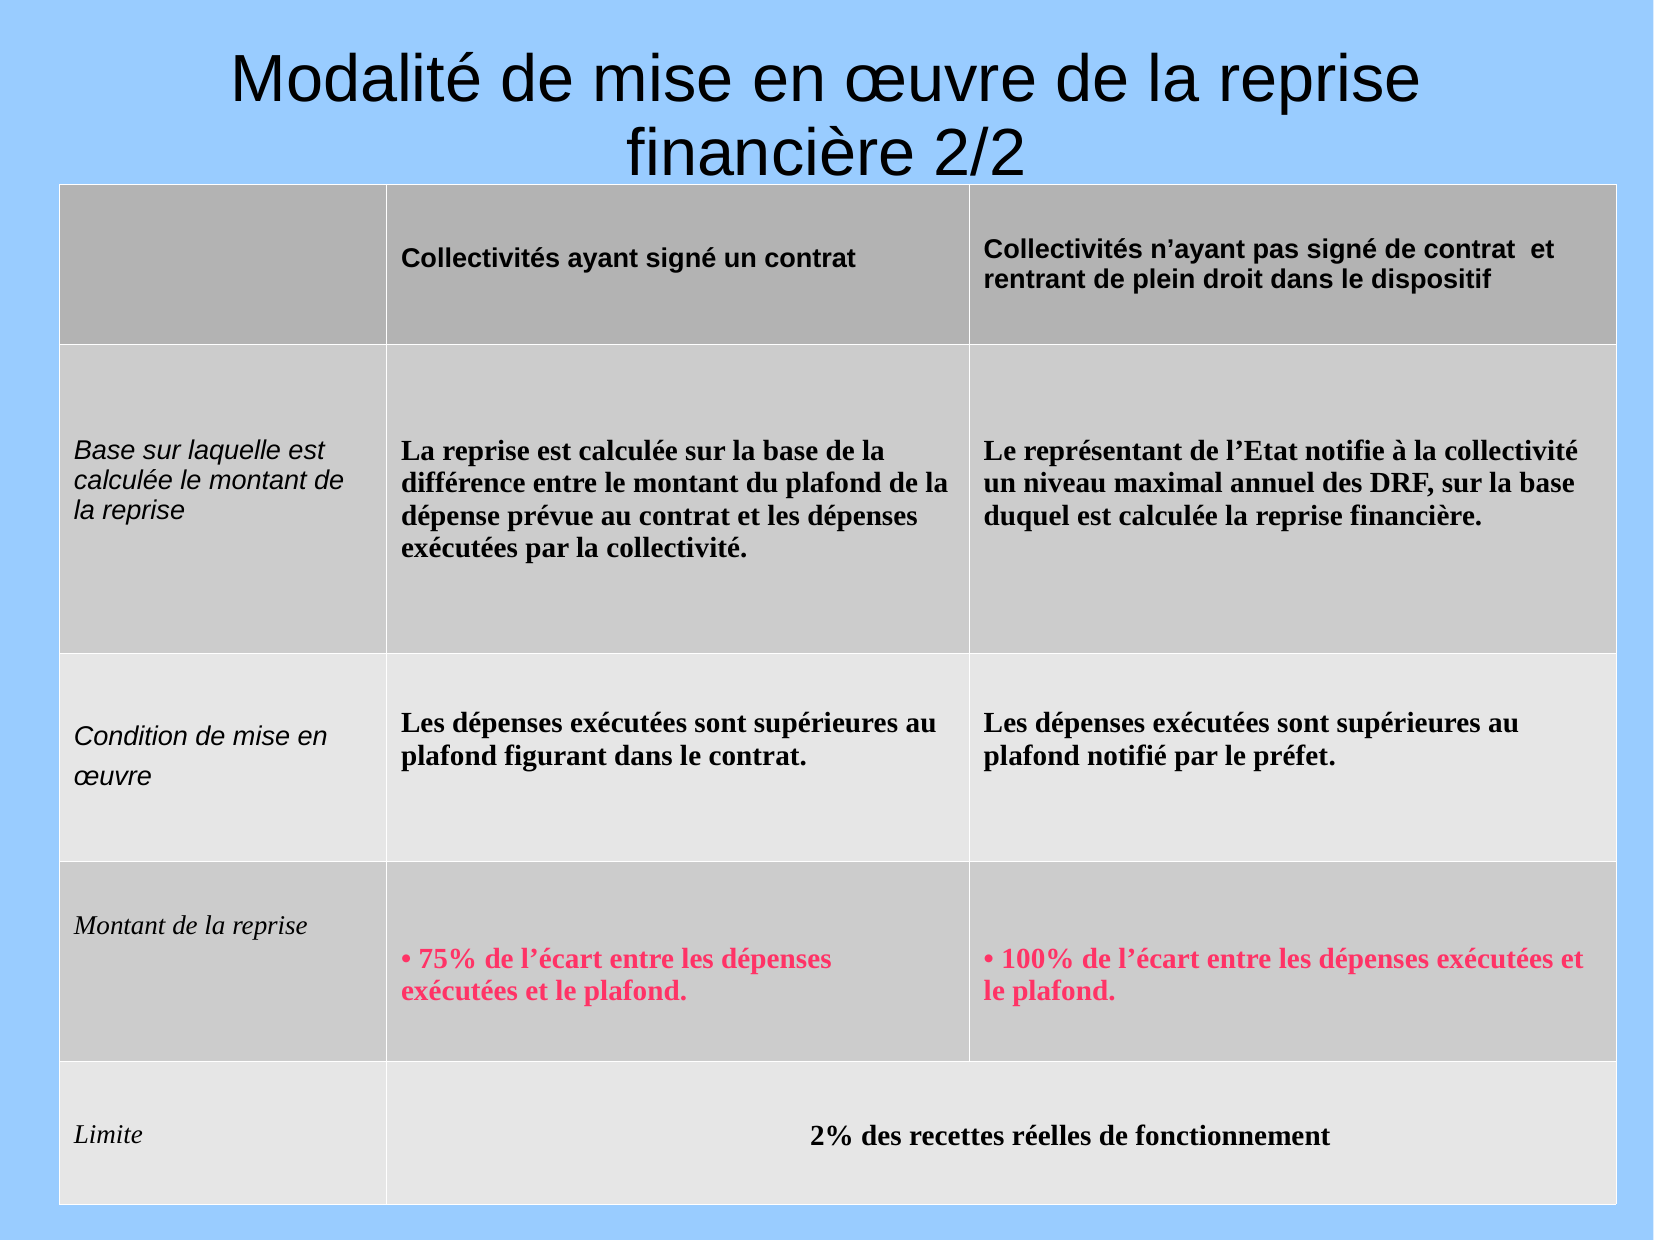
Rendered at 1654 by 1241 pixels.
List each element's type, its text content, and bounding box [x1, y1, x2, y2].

table_header Collectivités ayant signé un contrat [387, 185, 969, 344]
table_header [60, 185, 386, 344]
table_cell Condition de mise en œuvre [60, 654, 386, 861]
table_cell 2% des recettes réelles de fonctionnement [387, 1062, 1616, 1204]
table_cell • 100% de l’écart entre les dépenses exécutées et le plafond. [970, 862, 1616, 1061]
table_cell Les dépenses exécutées sont supérieures au plafond figurant dans le contrat. [387, 654, 969, 861]
table_cell • 75% de l’écart entre les dépenses exécutées et le plafond. [387, 862, 969, 1061]
title Modalité de mise en œuvre de la reprise financière 2/2 [82, 11, 1571, 184]
table_cell Montant de la reprise [60, 862, 386, 1061]
table_cell La reprise est calculée sur la base de la différence entre le montant du plafond de la dépense prévue au contrat et les dépenses exécutées par la collectivité. [387, 345, 969, 653]
table_cell Limite [60, 1062, 386, 1204]
table_header Collectivités n’ayant pas signé de contrat et rentrant de plein droit dans le dispositif [970, 185, 1616, 344]
table_cell Le représentant de l’Etat notifie à la collectivité un niveau maximal annuel des DRF, sur la base duquel est calculée la reprise financière. [970, 345, 1616, 653]
table_cell Base sur laquelle est calculée le montant de la reprise [60, 345, 386, 653]
table_cell Les dépenses exécutées sont supérieures au plafond notifié par le préfet. [970, 654, 1616, 861]
